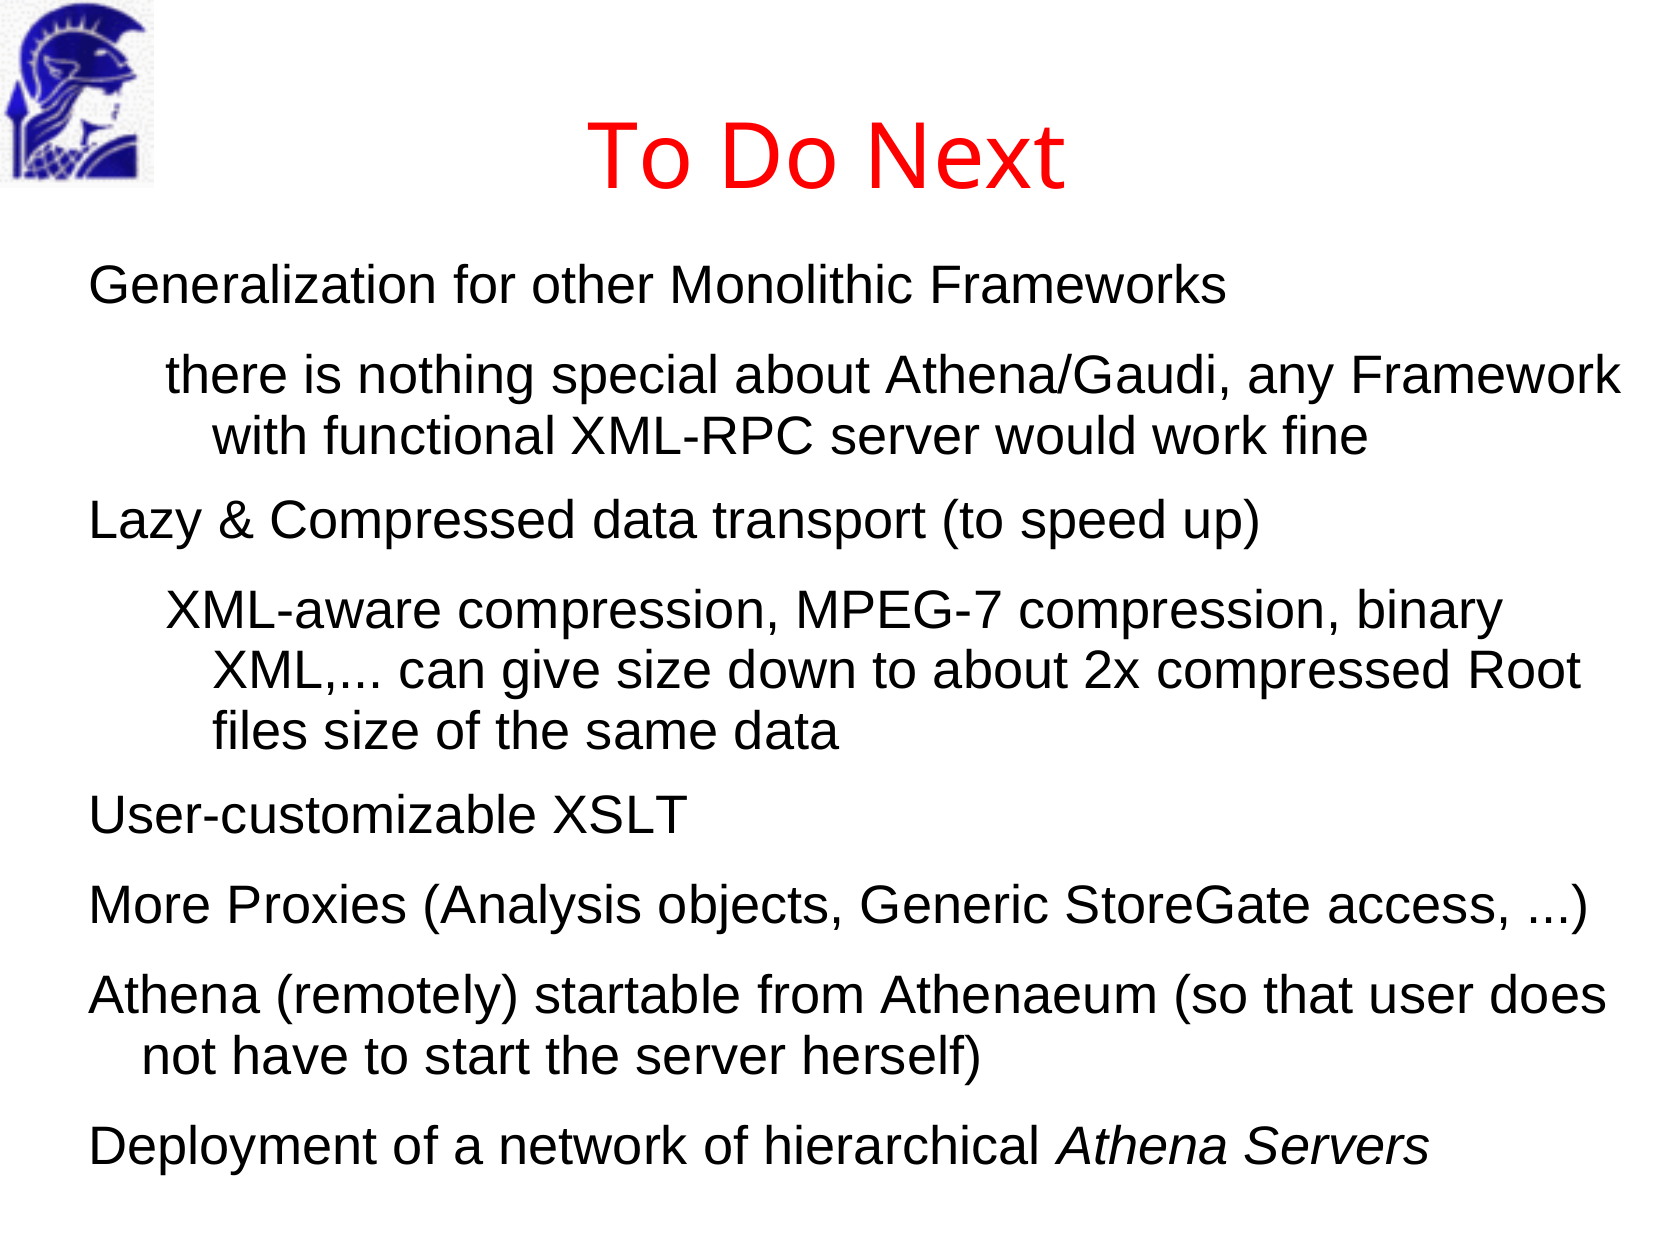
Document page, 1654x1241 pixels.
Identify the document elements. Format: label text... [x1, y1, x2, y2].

list Generalization for other Monolithic Frameworks there is nothing special about Athena/Gaudi, any Framework with functional XML-RPC server would work fine Lazy & Compressed data transport (to speed up) XML-aware compression, MPEG-7 compression, binary XML,... can give size down to about 2x compressed Root files size of the same data User-customizable XSLT More Proxies (Analysis objects, Generic StoreGate access, ...) Athena (remotely) startable from Athenaeum (so that user does not have to start the server herself) Deployment of a network of hierarchical Athena Servers [70, 254, 1638, 1176]
title To Do Next [82, 49, 1571, 254]
picture [0, 0, 154, 188]
